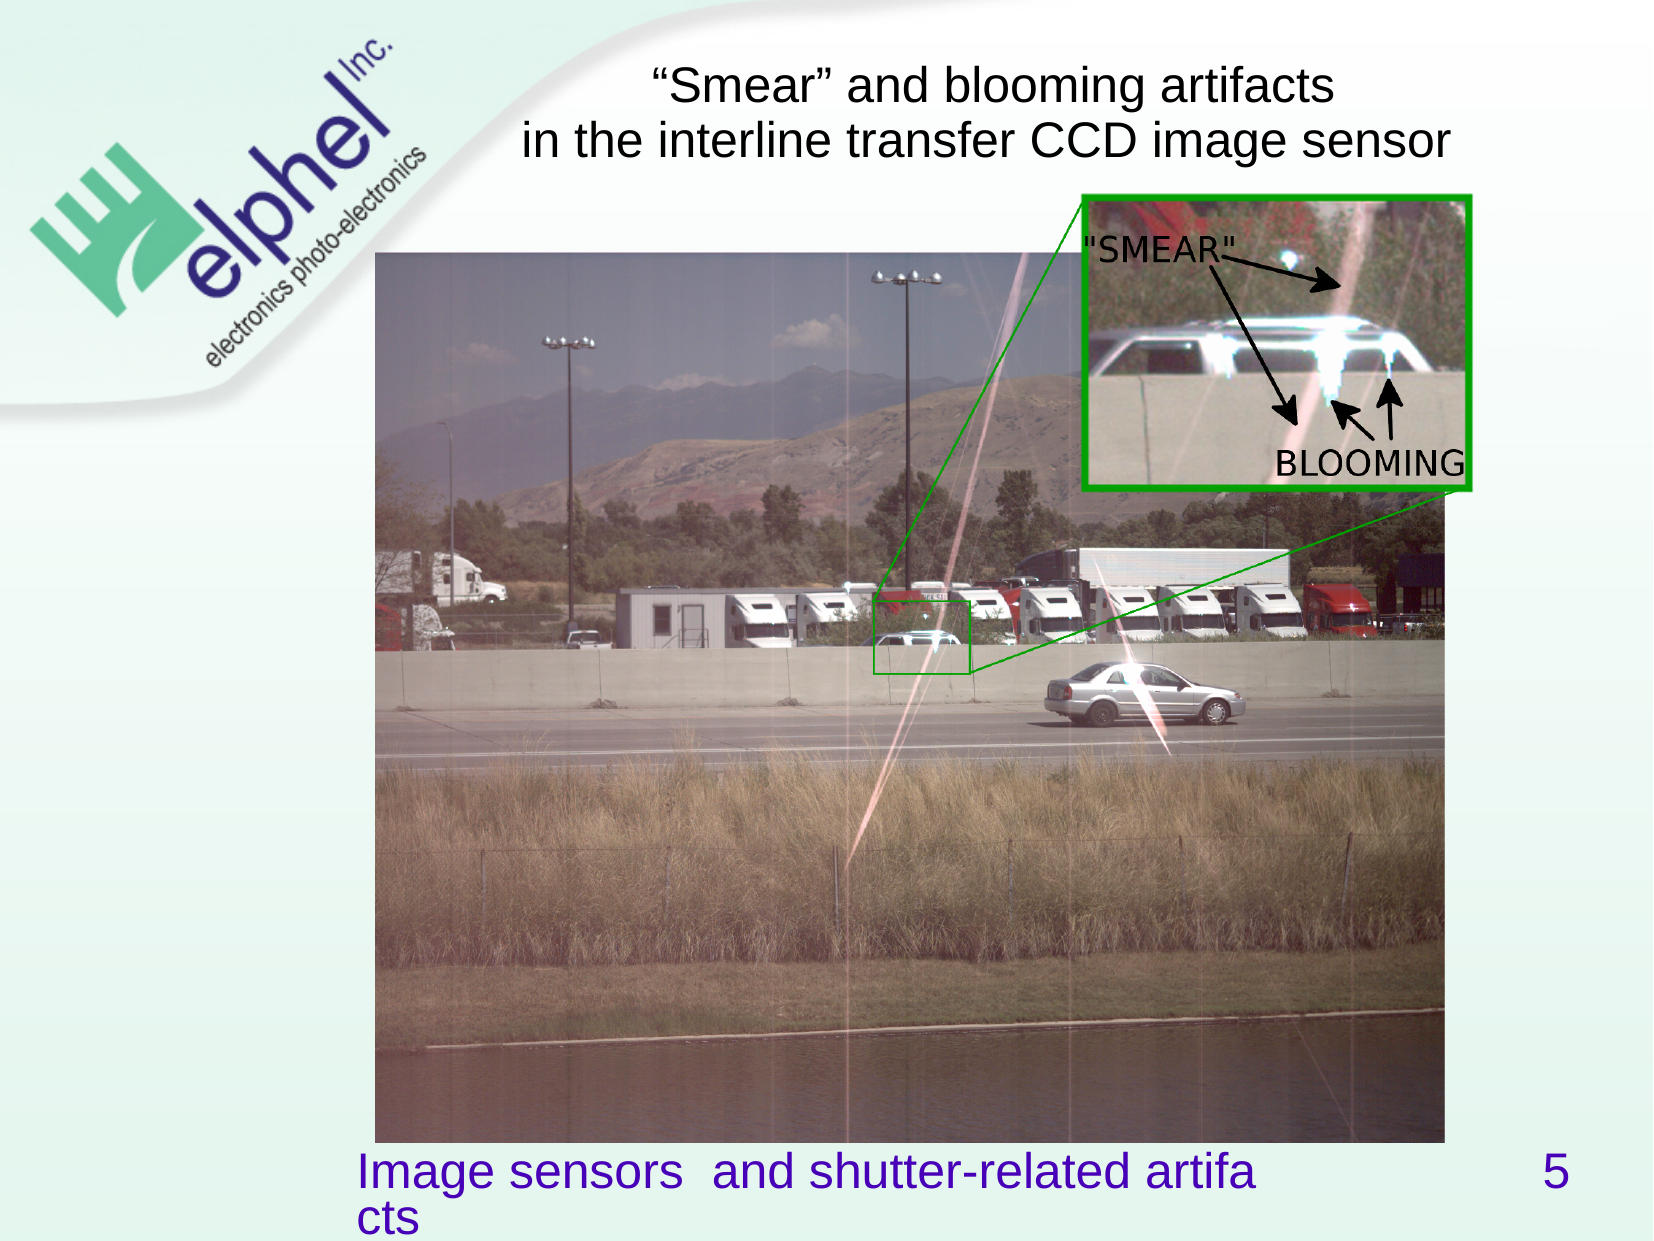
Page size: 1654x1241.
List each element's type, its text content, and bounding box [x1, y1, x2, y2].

picture [0, 0, 1654, 1241]
title “Smear” and blooming artifacts in the interline transfer CCD image sensor [412, 18, 1576, 207]
